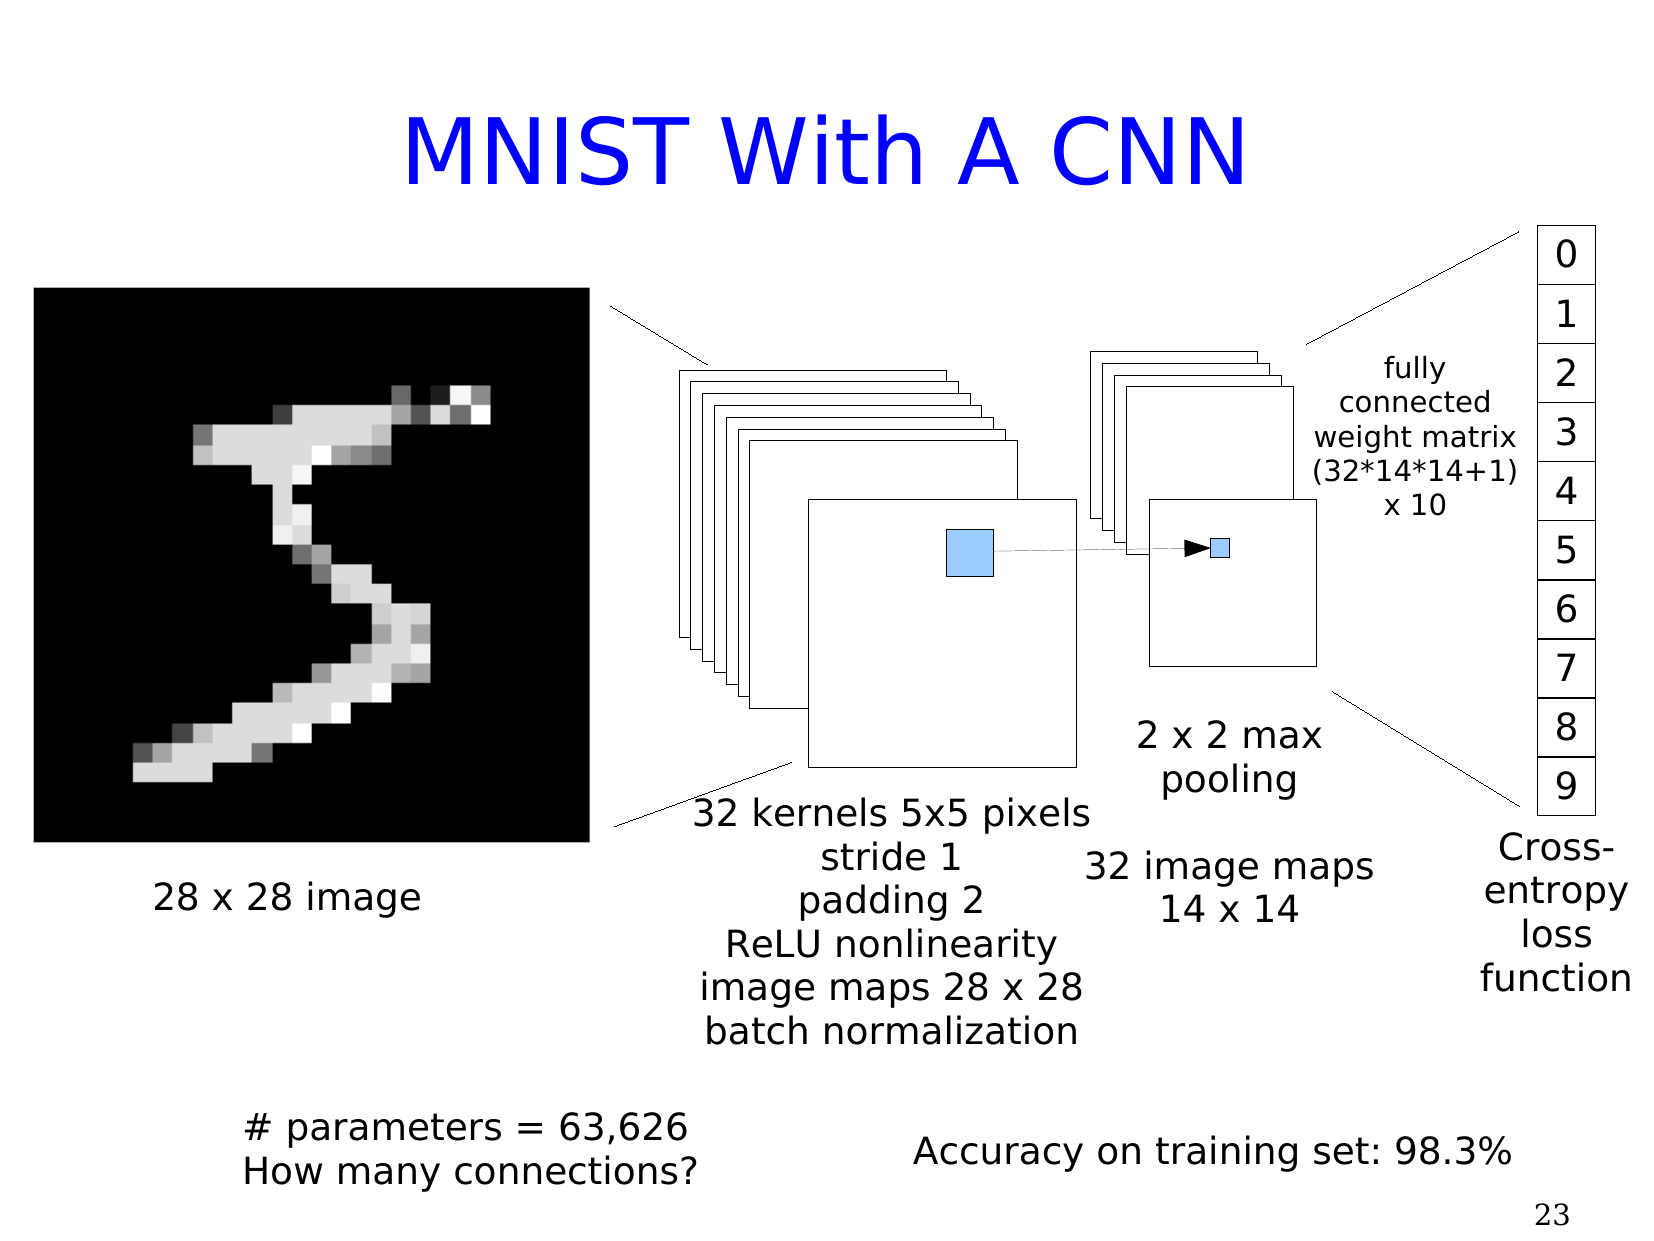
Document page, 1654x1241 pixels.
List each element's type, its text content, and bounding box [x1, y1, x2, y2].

title MNIST With A CNN [82, 49, 1571, 257]
text_box 1 [1537, 284, 1596, 343]
text_box [1090, 351, 1317, 667]
text_box 4 [1538, 461, 1596, 520]
text_box # parameters = 63,626 How many connections? [227, 1098, 738, 1201]
text_box 9 [1537, 757, 1596, 816]
text_box 7 [1537, 639, 1596, 698]
picture [22, 279, 602, 850]
text_box 28 x 28 image [116, 868, 458, 970]
text_box 6 [1537, 580, 1596, 639]
text_box 5 [1537, 520, 1596, 580]
text_box Cross-entropy loss function [1430, 818, 1654, 1008]
text_box 32 kernels 5x5 pixels stride 1 padding 2 ReLU nonlinearity image maps 28 x 28 batch normalization [673, 784, 1110, 1104]
text_box 8 [1537, 698, 1596, 757]
text_box fully connected weight matrix (32*14*14+1) x 10 [1293, 344, 1538, 537]
text_box 3 [1538, 402, 1596, 461]
text_box Accuracy on training set: 98.3% [898, 1122, 1536, 1225]
text_box [679, 370, 1077, 768]
text_box 2 [1537, 343, 1596, 402]
text_box 2 x 2 max pooling 32 image maps 14 x 14 [1059, 706, 1400, 939]
text_box 0 [1537, 225, 1596, 284]
